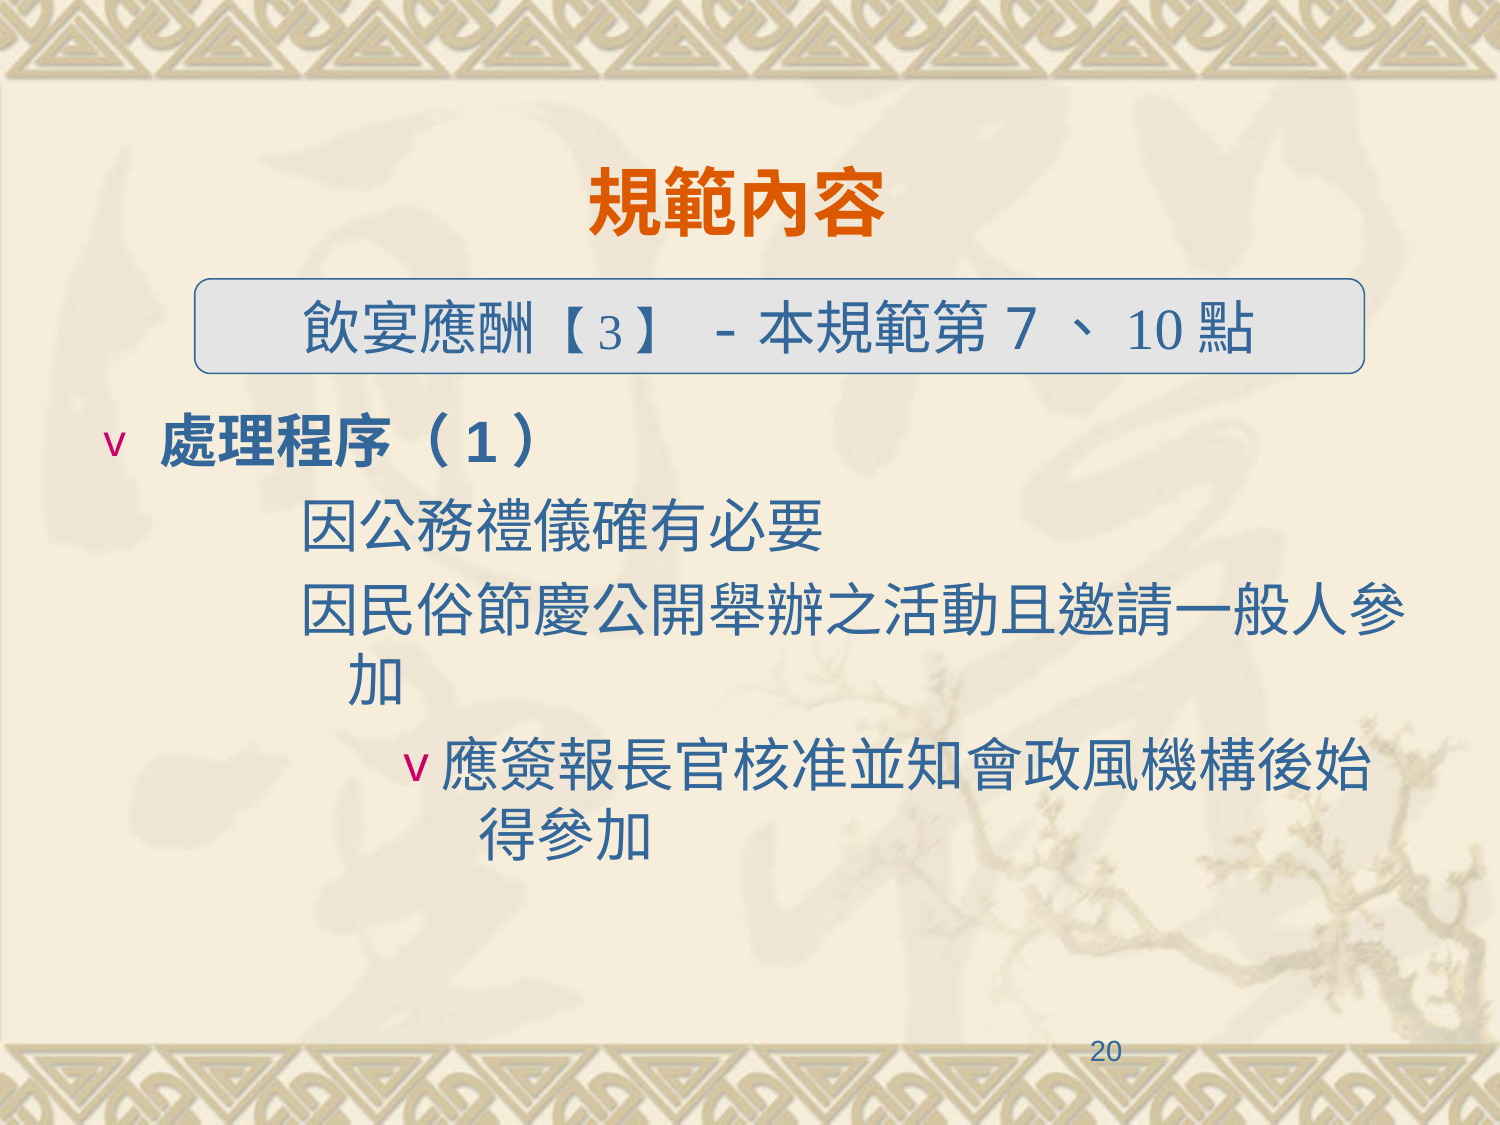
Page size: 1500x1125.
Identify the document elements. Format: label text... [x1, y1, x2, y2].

list 處理程序（1） 因公務禮儀確有必要 因民俗節慶公開舉辦之活動且邀請一般人參加 應簽報長官核准並知會政風機構後始得參加 [88, 397, 1436, 1028]
text_box [1074, 1024, 1451, 1103]
title 規範內容 [549, 137, 927, 264]
text_box 飲宴應酬【3】 -本規範第7、10點 [194, 278, 1365, 374]
